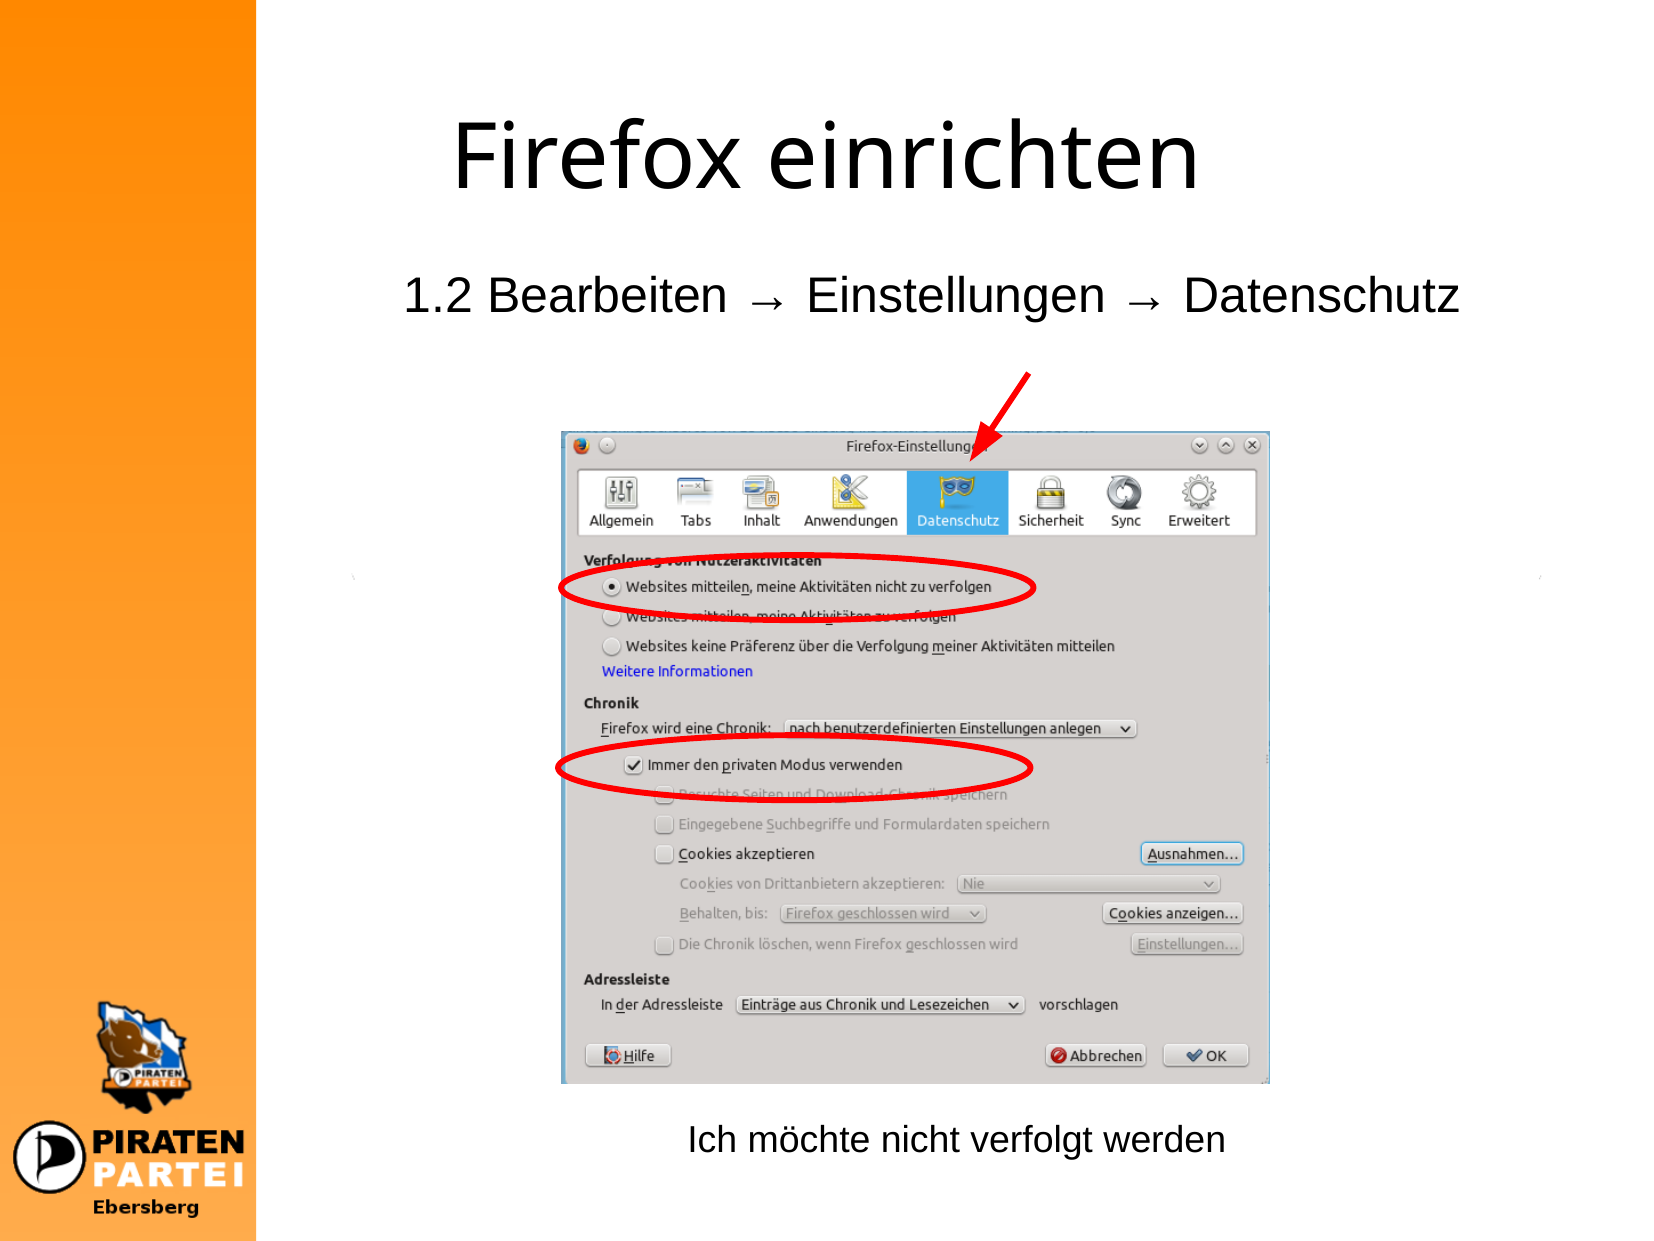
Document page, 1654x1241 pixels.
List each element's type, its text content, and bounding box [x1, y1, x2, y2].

picture [0, 0, 1654, 1241]
subtitle 1.2 Bearbeiten → Einstellungen → Datenschutz [295, 236, 1571, 355]
text_box Ich möchte nicht verfolgt werden [318, 1080, 1595, 1199]
title Firefox einrichten [82, 49, 1571, 257]
